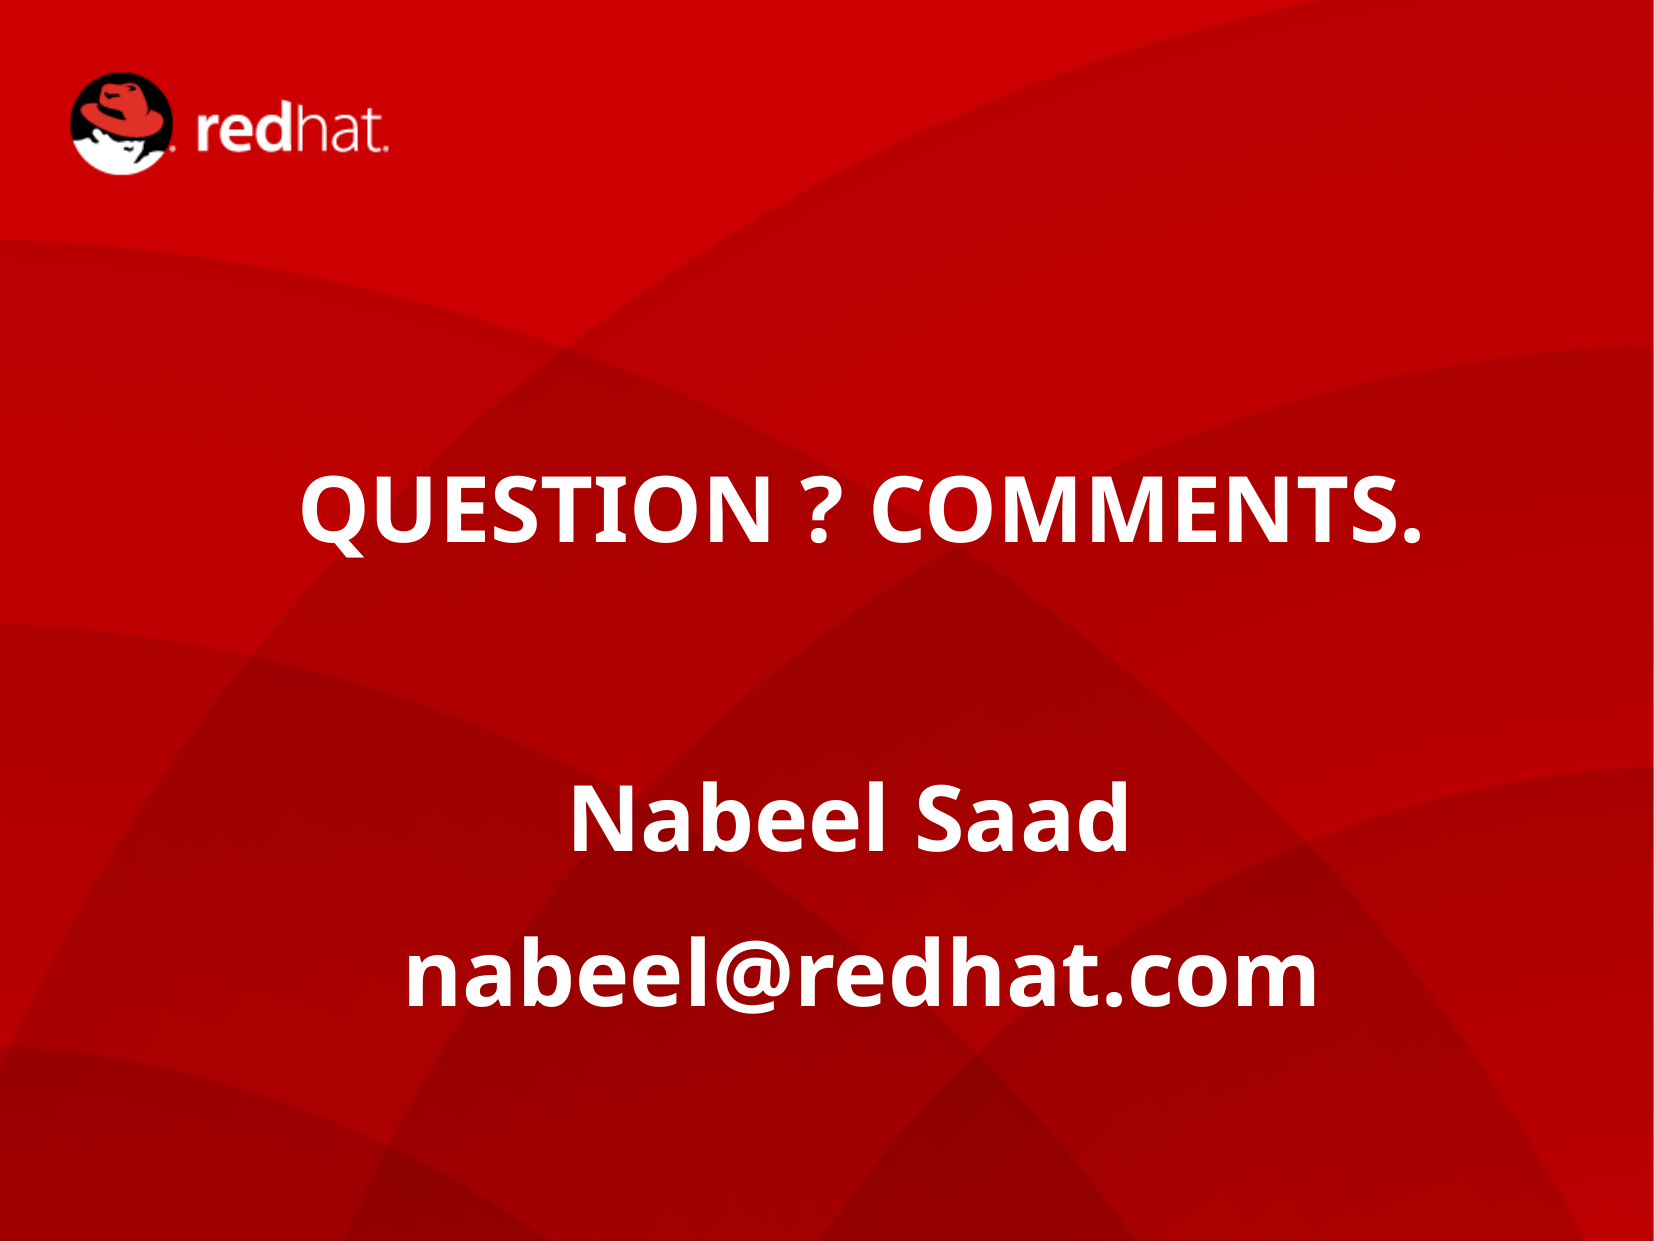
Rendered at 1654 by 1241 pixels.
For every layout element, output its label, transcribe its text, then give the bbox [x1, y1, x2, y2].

picture [0, 0, 1654, 1241]
list QUESTION ? COMMENTS. Nabeel Saad nabeel@redhat.com [82, 290, 1571, 1109]
